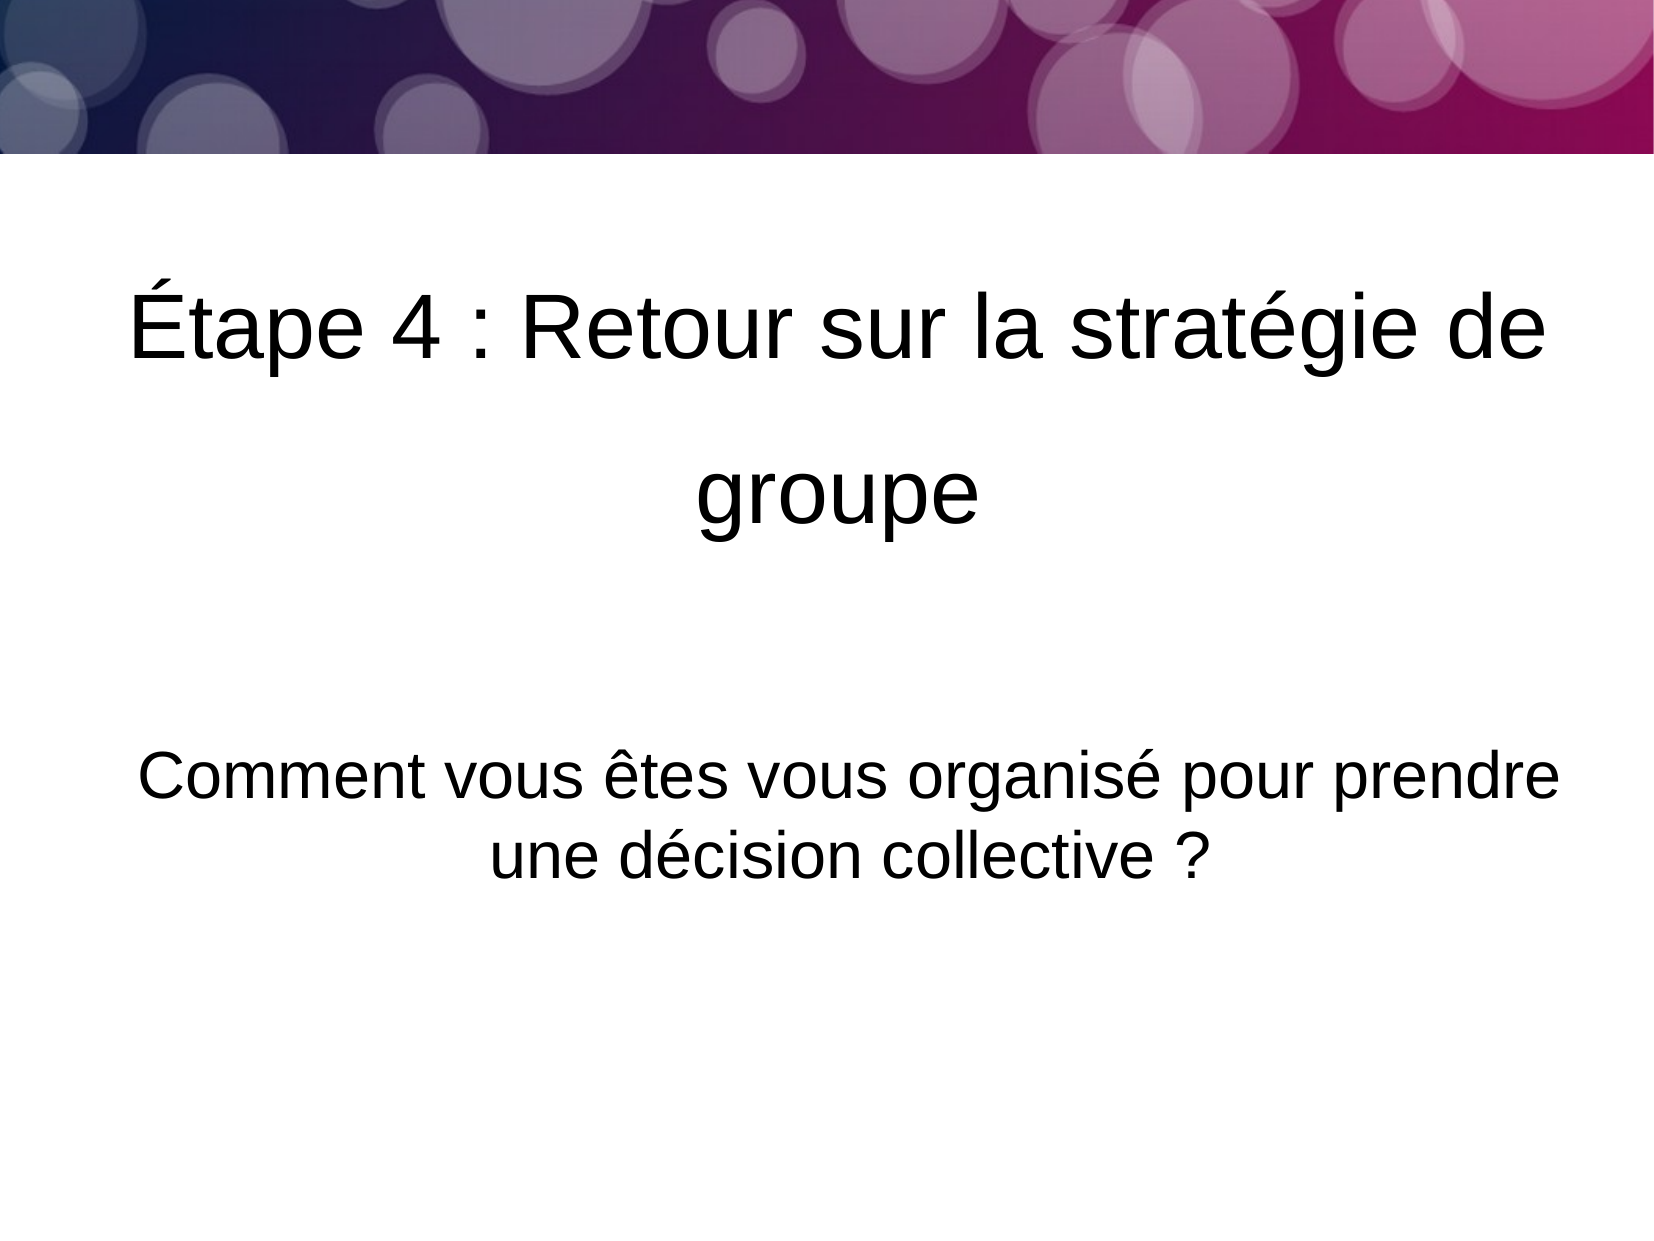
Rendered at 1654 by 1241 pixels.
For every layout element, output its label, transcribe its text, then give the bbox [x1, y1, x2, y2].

subtitle Comment vous êtes vous organisé pour prendre une décision collective ? [106, 744, 1595, 1099]
title Étape 4 : Retour sur la stratégie de groupe [94, 212, 1583, 520]
